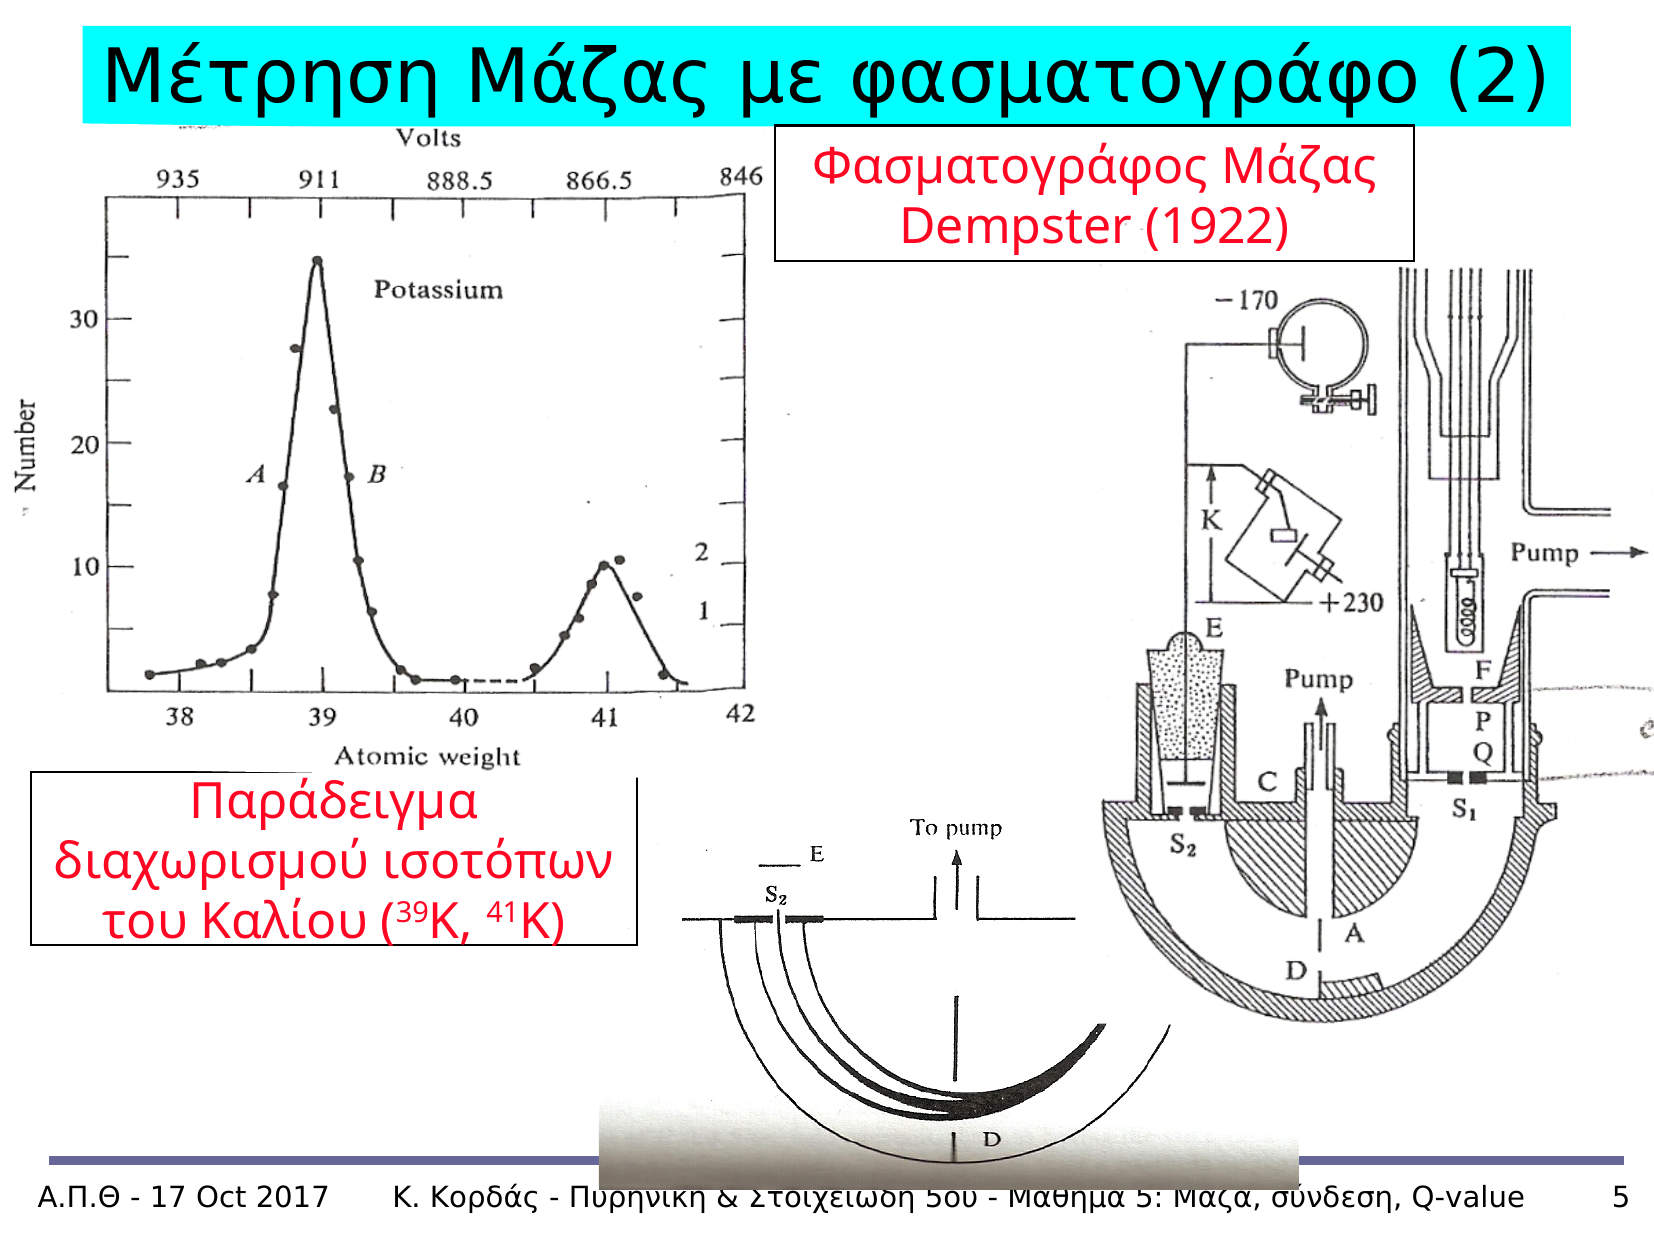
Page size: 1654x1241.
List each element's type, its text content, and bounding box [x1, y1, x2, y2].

text_box Φασματογράφος Μάζας Dempster (1922) [774, 125, 1415, 261]
title Μέτρηση Μάζας με φασματογράφο (2) [82, 32, 1571, 120]
text_box Παράδειγμα διαχωρισμού ισοτόπων του Καλίου (39Κ, 41Κ) [30, 772, 638, 946]
picture [3, 122, 1654, 1190]
